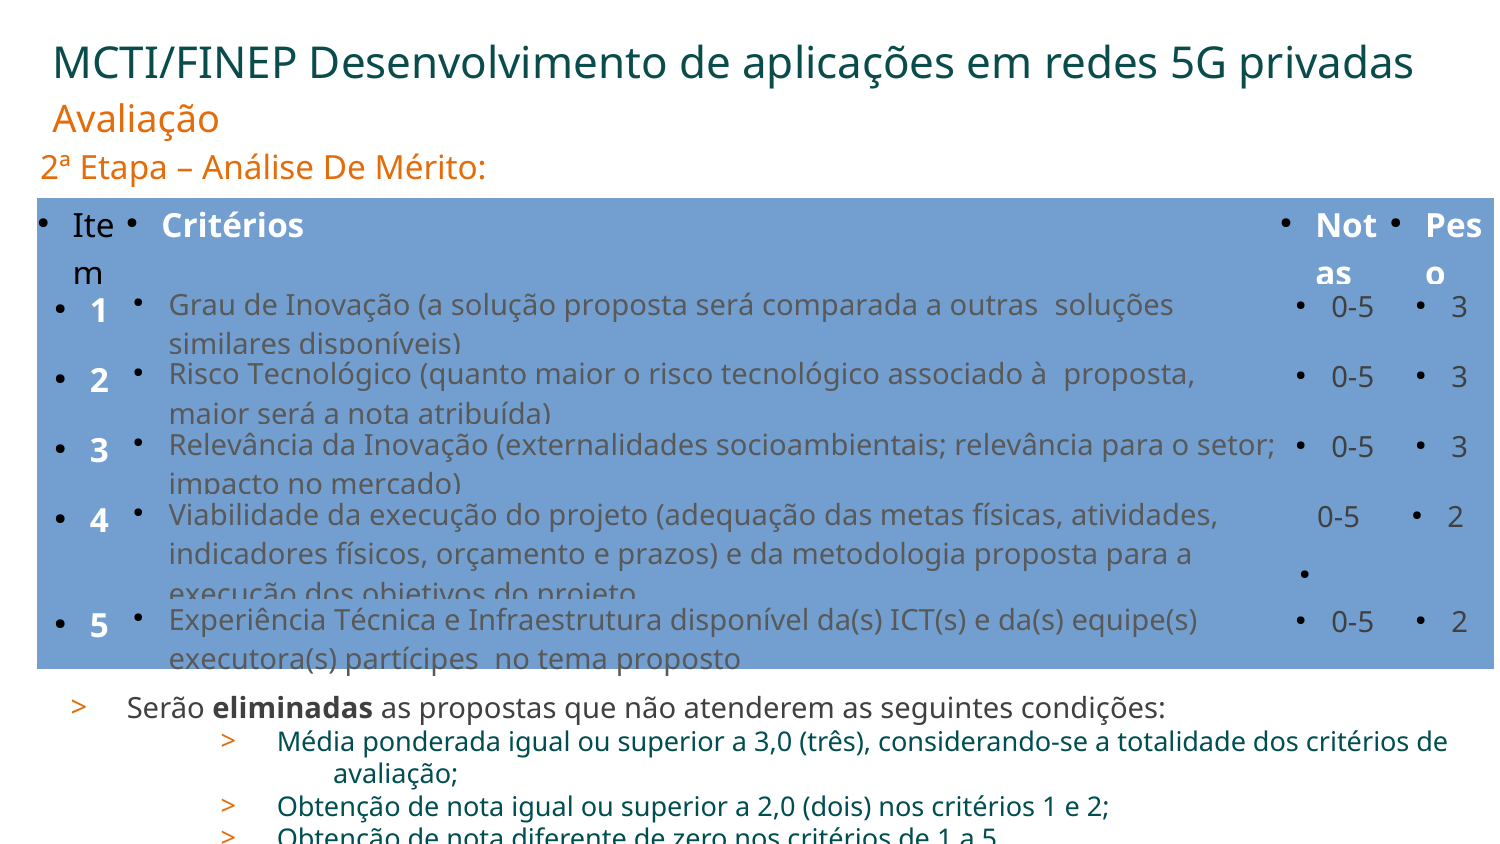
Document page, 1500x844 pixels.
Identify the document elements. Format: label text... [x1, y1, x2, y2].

table_cell 0-5 [1280, 494, 1390, 599]
table_cell 3 [37, 424, 126, 494]
table_header Item [37, 198, 126, 284]
table_cell 3 [1390, 284, 1494, 354]
table_cell Experiência Técnica e Infraestrutura disponível da(s) ICT(s) e da(s) equipe(s) executora(s) partícipes no tema proposto [126, 599, 1280, 669]
table_cell 4 [37, 494, 126, 599]
table_cell 0-5 [1280, 599, 1390, 669]
table_cell 1 [37, 284, 126, 354]
table_header Item [78, 269, 86, 284]
table_header Item [89, 269, 98, 284]
text_box 2ª Etapa – Análise De Mérito: [25, 139, 1436, 234]
table_cell 2 [1390, 494, 1494, 599]
table_cell Viabilidade da execução do projeto (adequação das metas físicas, atividades, indicadores físicos, orçamento e prazos) e da metodologia proposta para a execução dos objetivos do projeto [126, 494, 1280, 599]
table_header Peso [1390, 198, 1494, 284]
text_box MCTI/FINEP Desenvolvimento de aplicações em redes 5G privadas Avaliação [37, 20, 1454, 155]
table_cell 0-5 [1280, 424, 1390, 494]
table_cell Relevância da Inovação (externalidades socioambientais; relevância para o setor; impacto no mercado) [126, 424, 1280, 494]
table_cell 3 [1390, 354, 1494, 424]
table_cell 0-5 [1280, 354, 1390, 424]
table_cell 2 [1390, 599, 1494, 669]
table_header Critérios [126, 198, 1280, 284]
table_cell 0-5 [1280, 284, 1390, 354]
table_cell 2 [37, 354, 126, 424]
table_cell Risco Tecnológico (quanto maior o risco tecnológico associado à proposta, maior será a nota atribuída) [126, 354, 1280, 424]
table_header Notas [1280, 198, 1390, 284]
table_cell 5 [37, 599, 126, 669]
table_cell Grau de Inovação (a solução proposta será comparada a outras soluções similares disponíveis) [126, 284, 1280, 354]
text_box Serão eliminadas as propostas que não atenderem as seguintes condições: Média ponderada igual ou superior a 3,0 (três), considerando-se a totalidade dos critérios de avaliação; Obtenção de nota igual ou superior a 2,0 (dois) nos critérios 1 e 2; Obtenção de nota diferente de zero nos critérios de 1 a 5. [56, 681, 1474, 844]
table_cell 3 [1390, 424, 1494, 494]
